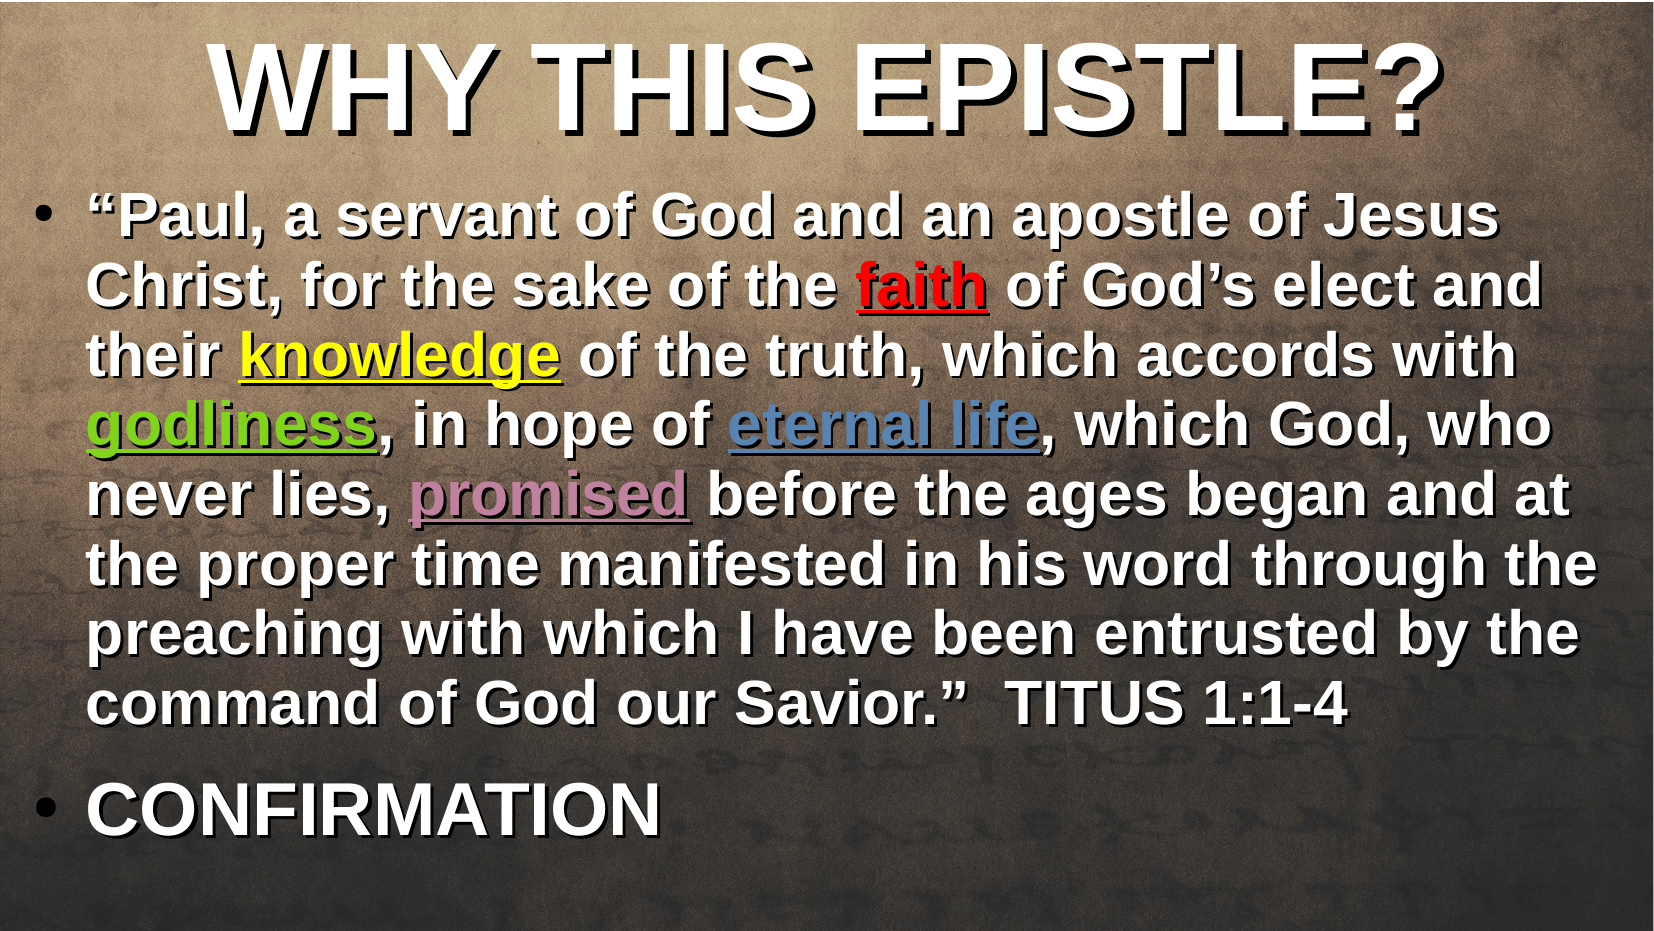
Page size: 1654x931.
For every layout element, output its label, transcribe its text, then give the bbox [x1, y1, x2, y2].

picture [0, 2, 1654, 931]
list “Paul, a servant of God and an apostle of Jesus Christ, for the sake of the faith of God’s elect and their knowledge of the truth, which accords with godliness, in hope of eternal life, which God, who never lies, promised before the ages began and at the proper time manifested in his word through the preaching with which I have been entrusted by the command of God our Savior.” TITUS 1:1-4 CONFIRMATION [15, 180, 1651, 916]
title WHY THIS EPISTLE? [82, 9, 1571, 166]
